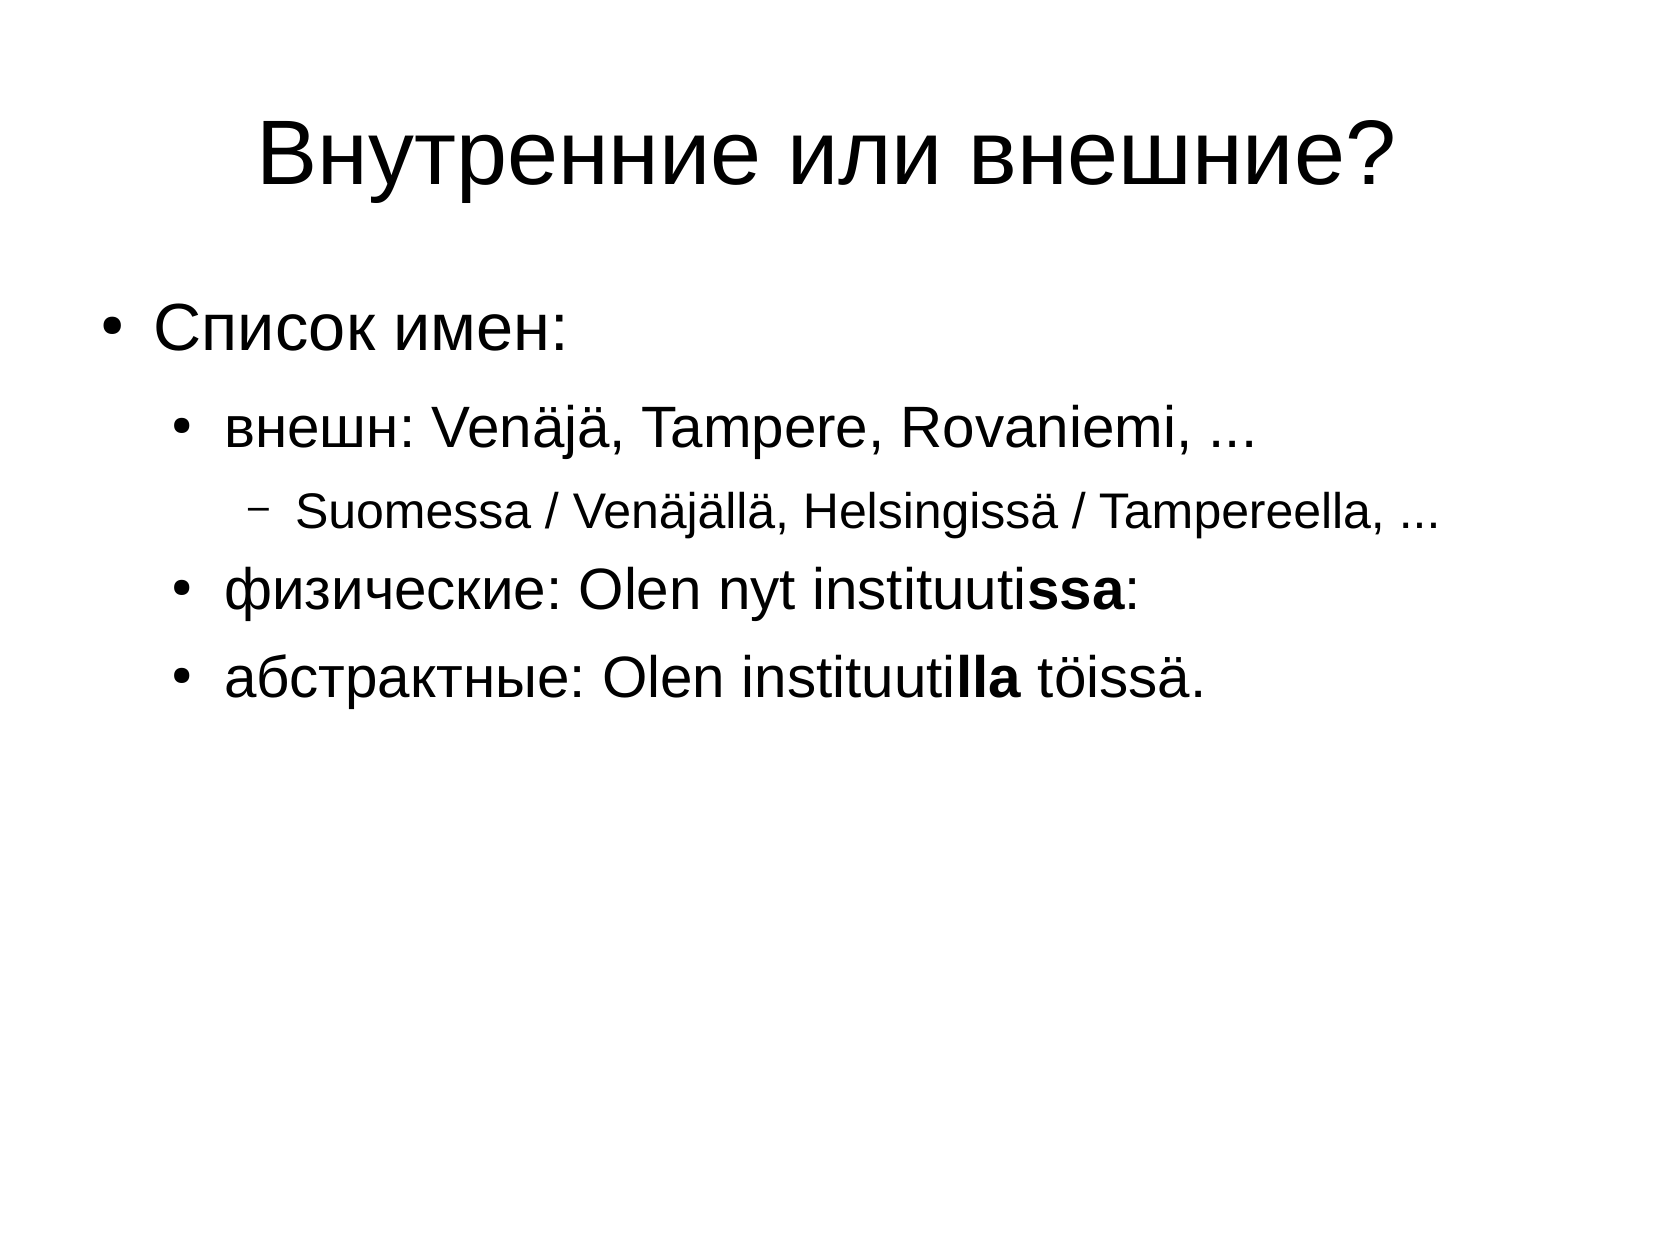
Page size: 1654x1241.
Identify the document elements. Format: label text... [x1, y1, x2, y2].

title Внутренние или внешние? [82, 49, 1571, 257]
list Список имен: внешн: Venäjä, Tampere, Rovaniemi, ... Suomessa / Venäjällä, Helsingissä / Tampereella, ... физические: Olen nyt instituutissa: абстрактные: Olen instituutilla töissä. [82, 290, 1571, 1109]
